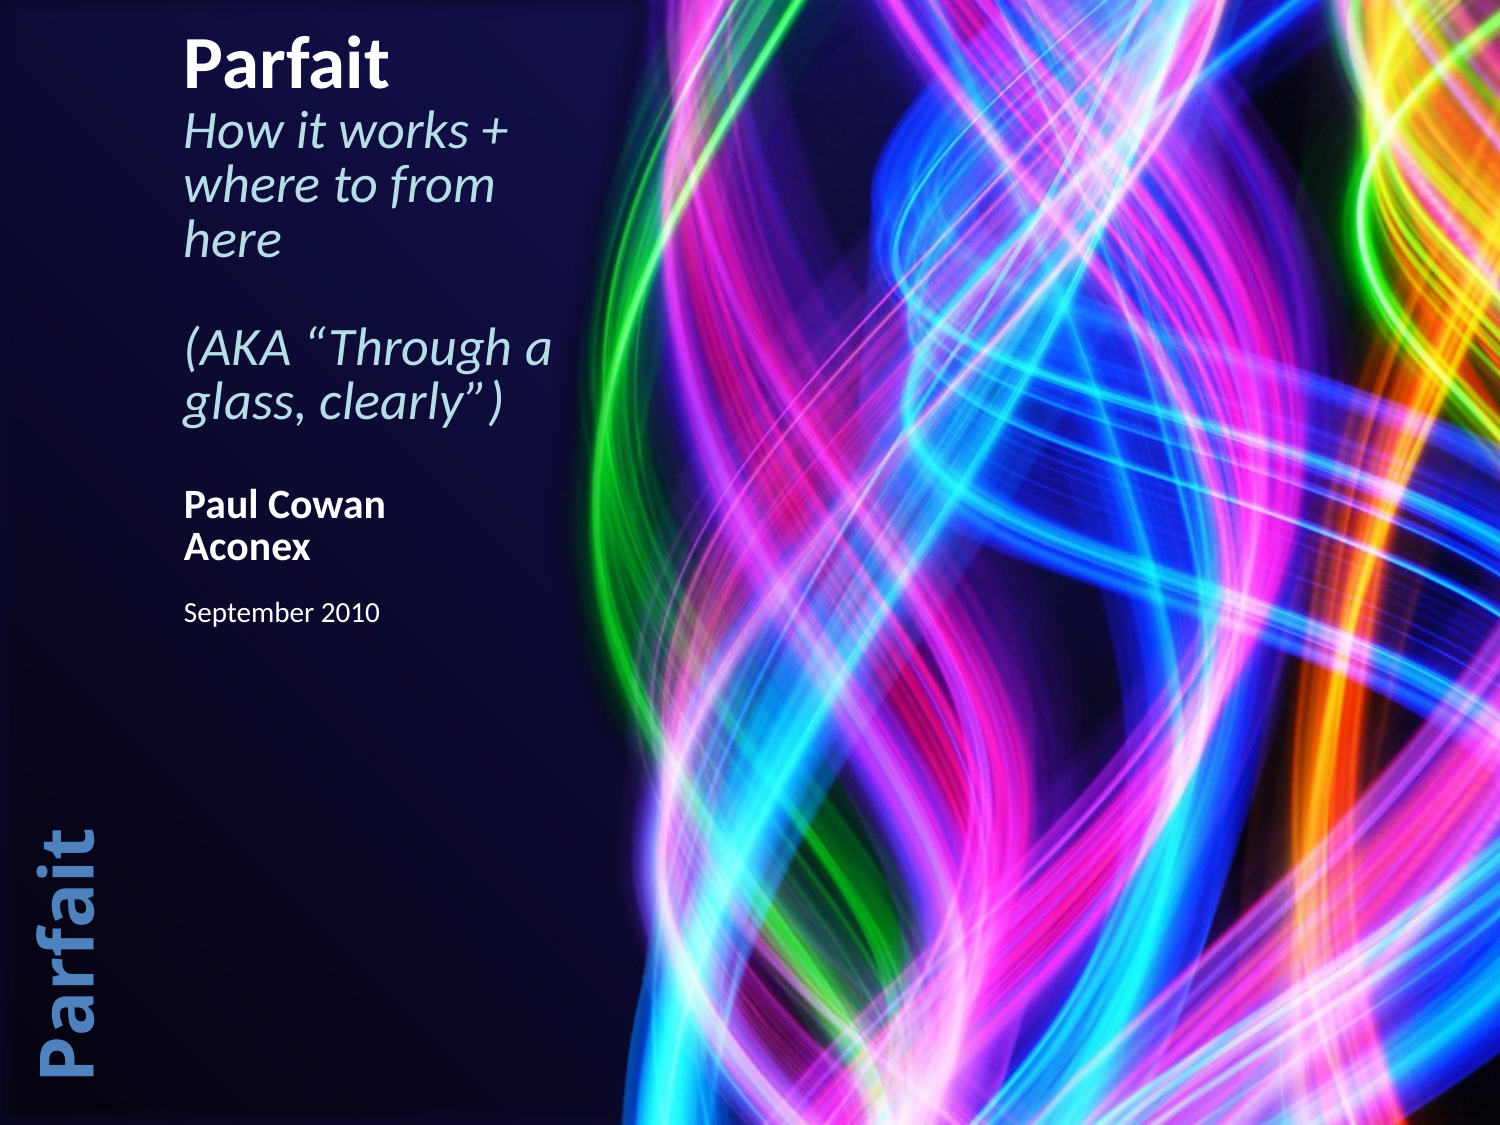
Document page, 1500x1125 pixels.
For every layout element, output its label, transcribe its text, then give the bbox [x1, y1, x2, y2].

picture [0, 0, 1500, 1125]
title Parfait [5, 19, 302, 1099]
text_box Parfait How it works + where to from here (AKA “Through a glass, clearly”) Paul Cowan Aconex September 2010 [169, 25, 621, 1080]
